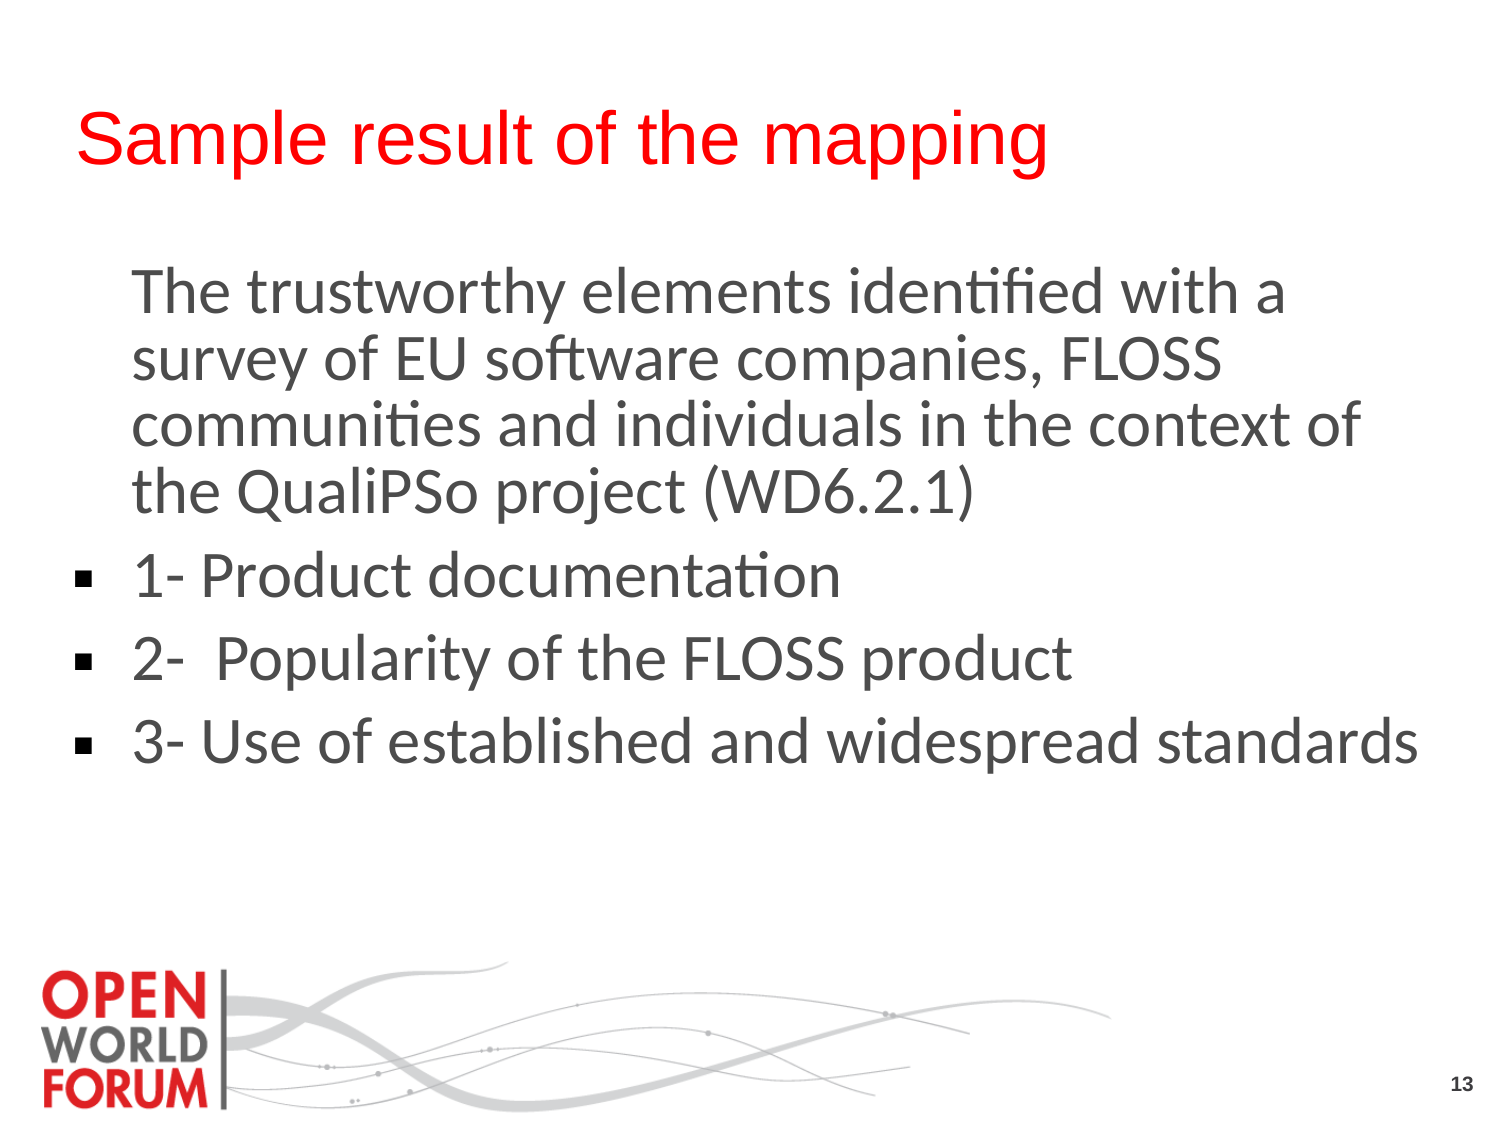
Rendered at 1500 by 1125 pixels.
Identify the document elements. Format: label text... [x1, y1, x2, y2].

title Sample result of the mapping [75, 52, 1425, 226]
picture [41, 957, 1112, 1119]
list The trustworthy elements identified with a survey of EU software companies, FLOSS communities and individuals in the context of the QualiPSo project (WD6.2.1) 1- Product documentation 2- Popularity of the FLOSS product 3- Use of established and widespread standards [75, 263, 1425, 991]
